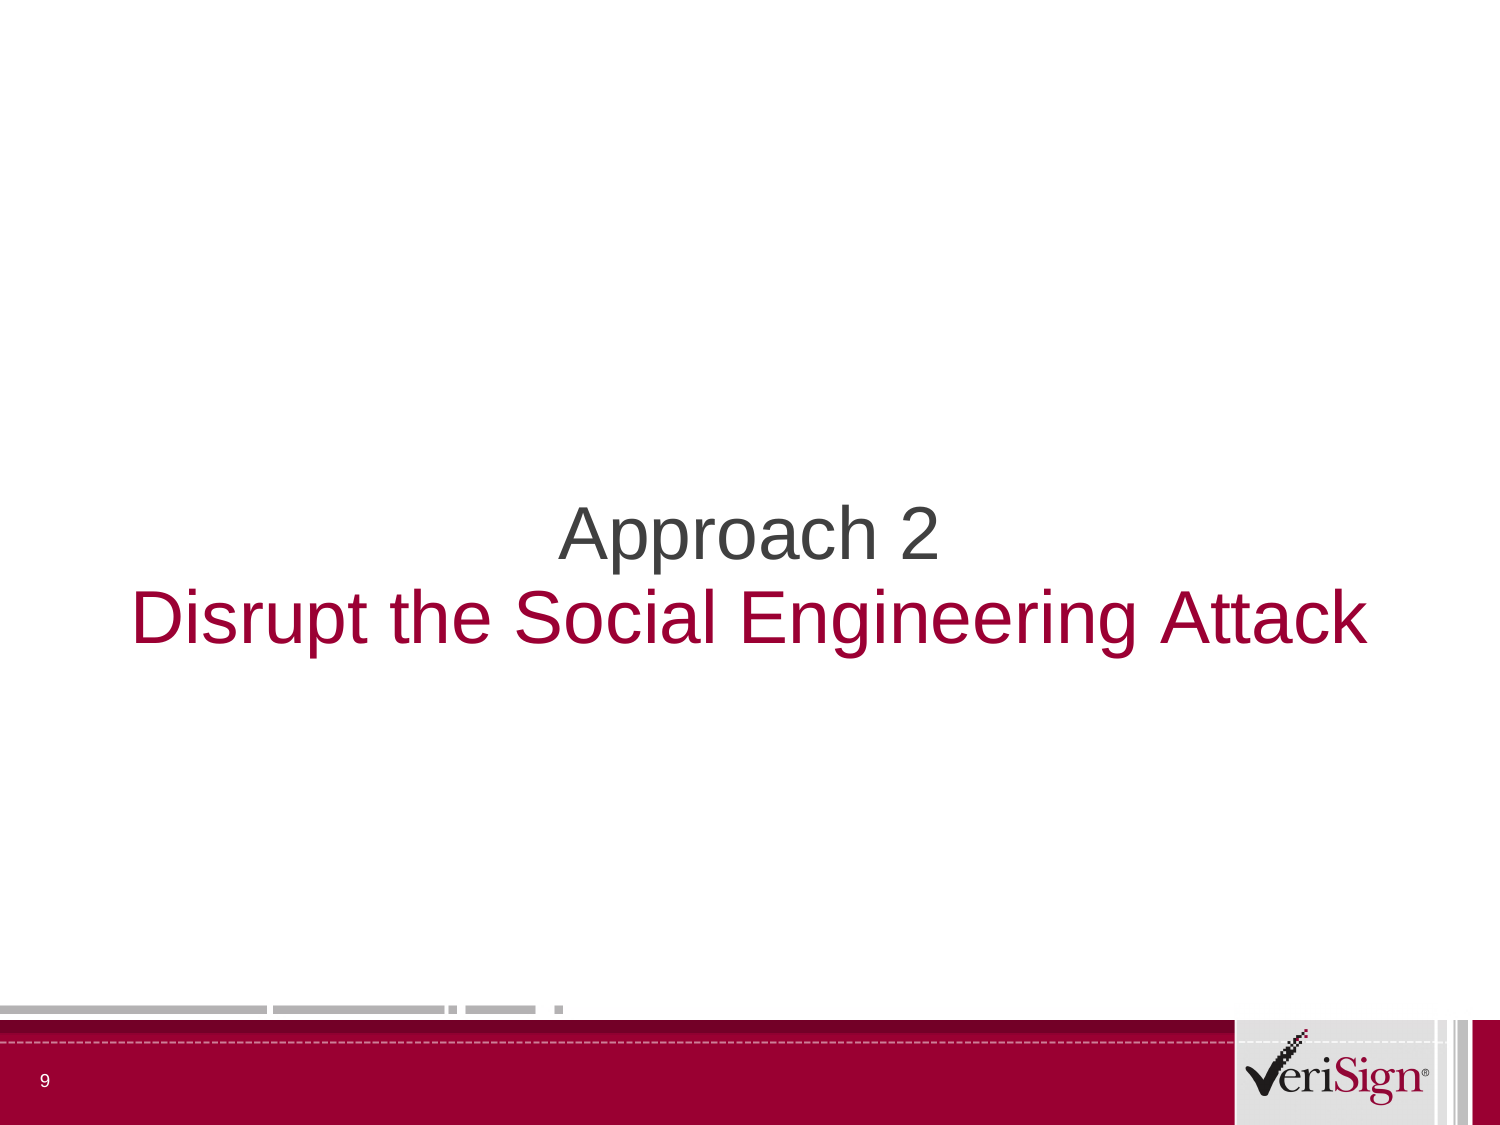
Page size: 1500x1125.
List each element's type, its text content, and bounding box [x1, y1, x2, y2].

title Approach 2 Disrupt the Social Engineering Attack [75, 387, 1426, 763]
